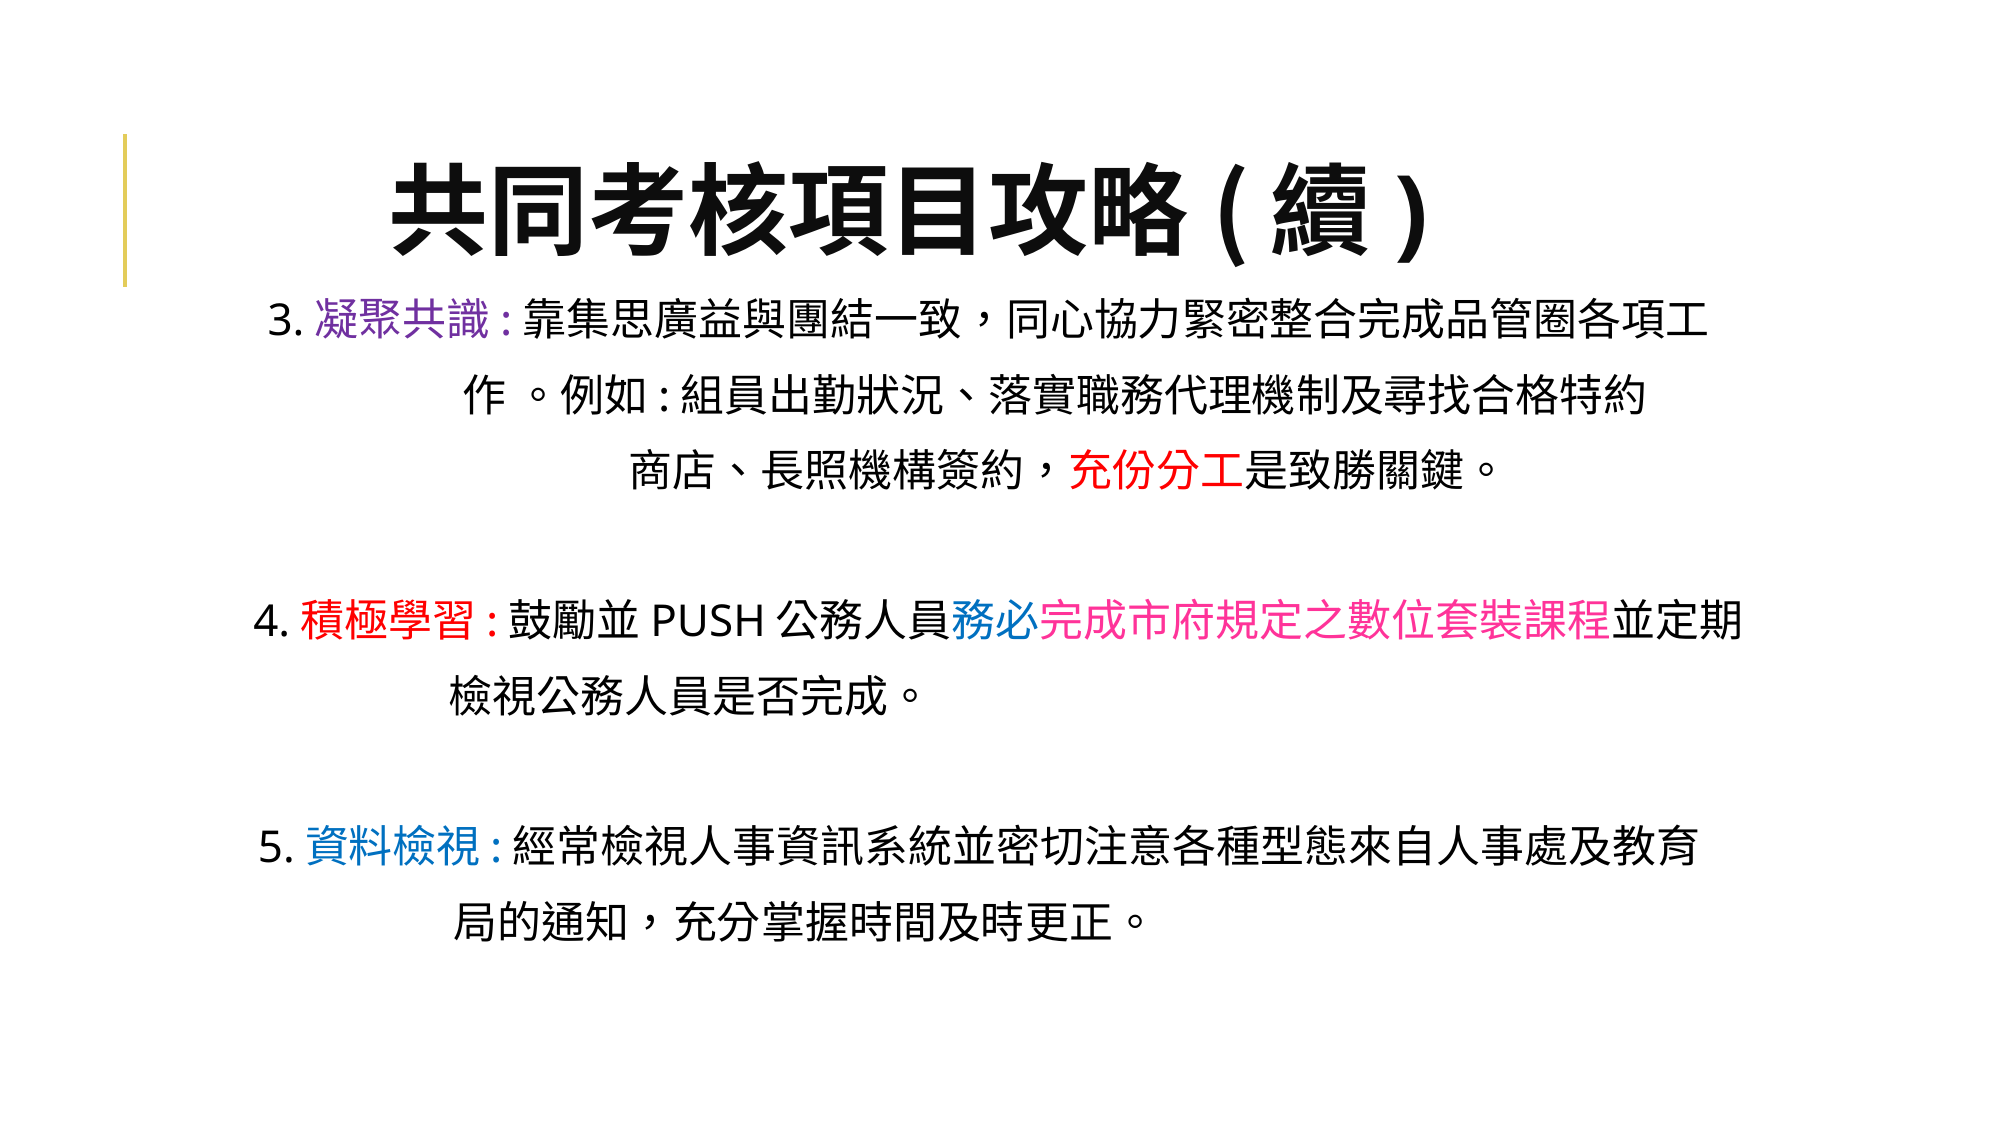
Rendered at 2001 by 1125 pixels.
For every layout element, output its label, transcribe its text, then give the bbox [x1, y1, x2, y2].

list 3.凝聚共識:靠集思廣益與團結一致，同心協力緊密整合完成品管圈各項工 作 。例如:組員出勤狀況、落實職務代理機制及尋找合格特約 商店、長照機構簽約，充份分工是致勝關鍵。 4.積極學習:鼓勵並PUSH公務人員務必完成市府規定之數位套裝課程並定期 檢視公務人員是否完成。 5.資料檢視:經常檢視人事資訊系統並密切注意各種型態來自人事處及教育 局的通知，充分掌握時間及時更正。 [167, 290, 1776, 1035]
title 共同考核項目攻略(續) [167, 96, 1763, 290]
